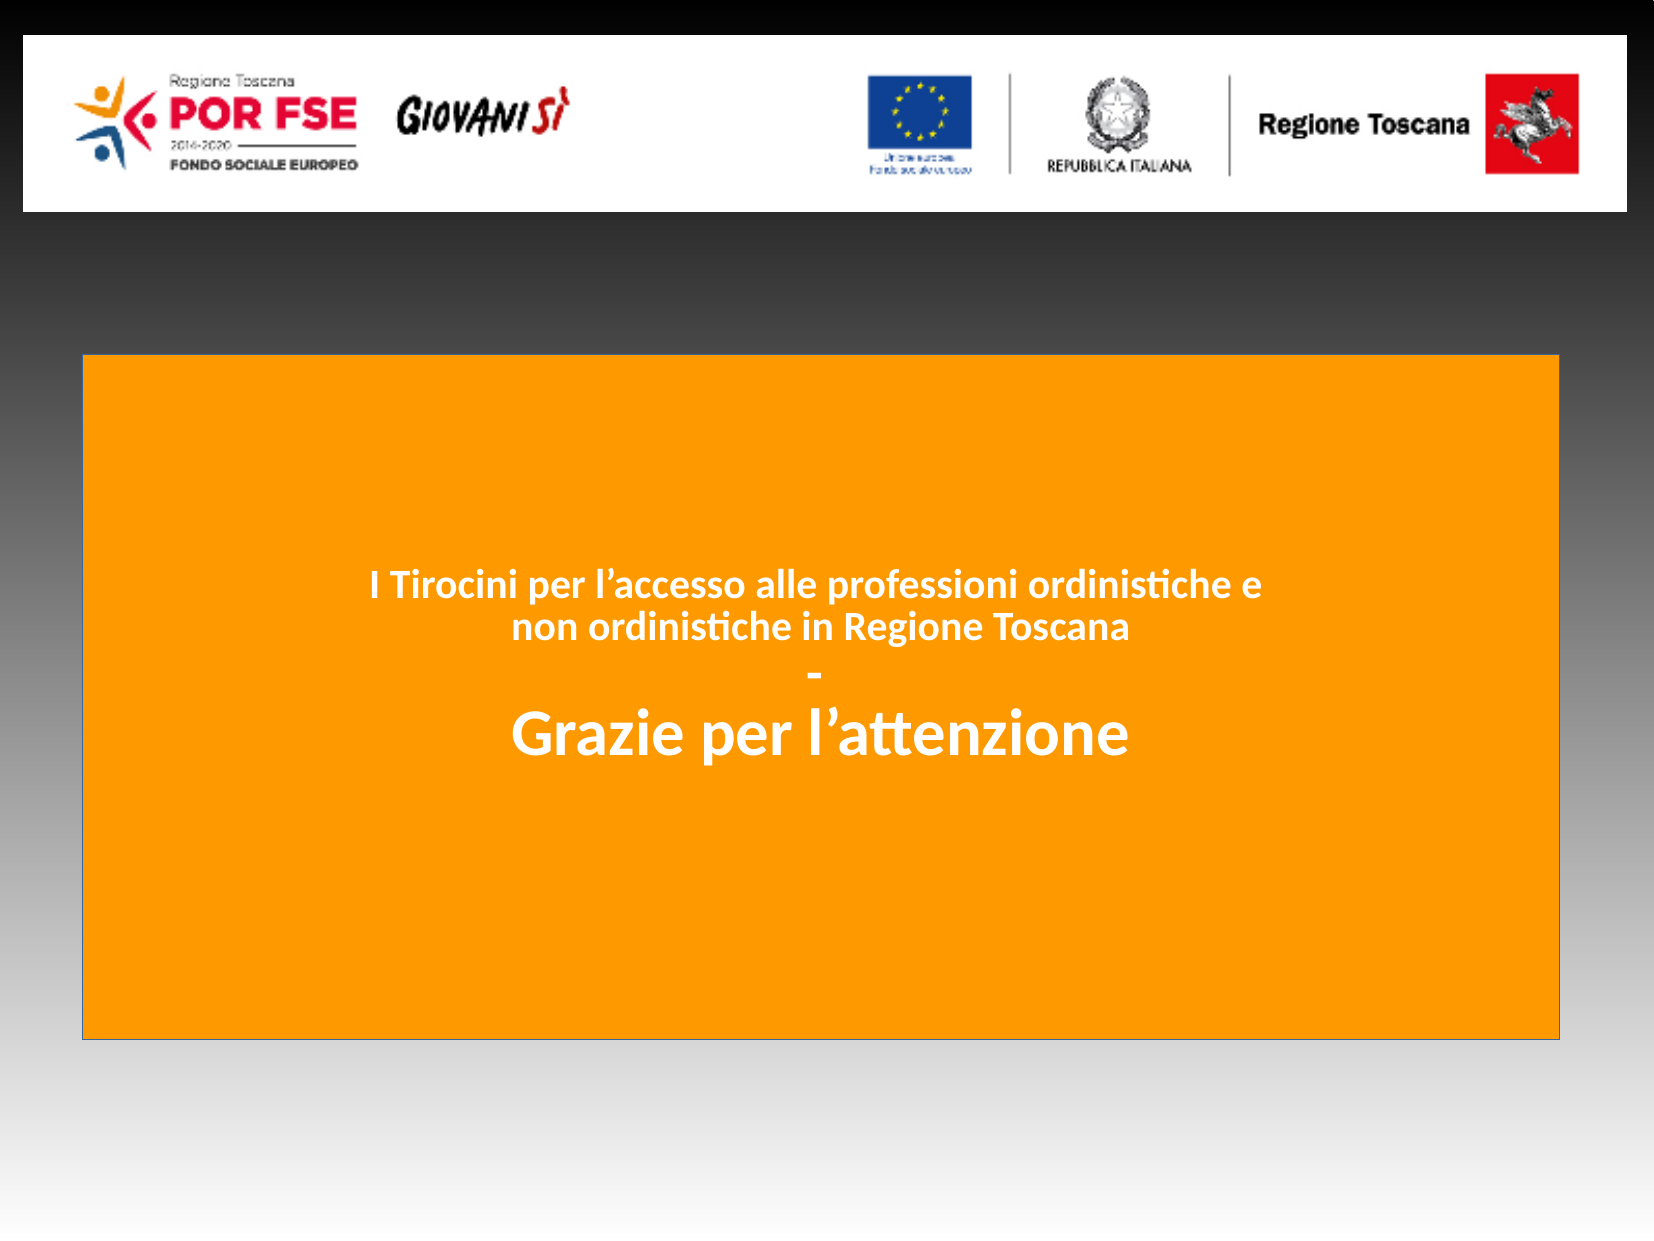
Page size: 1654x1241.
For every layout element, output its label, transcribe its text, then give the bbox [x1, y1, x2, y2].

picture [23, 35, 1627, 212]
text_box I Tirocini per l’accesso alle professioni ordinistiche e non ordinistiche in Regione Toscana - Grazie per l’attenzione [82, 354, 1560, 1040]
